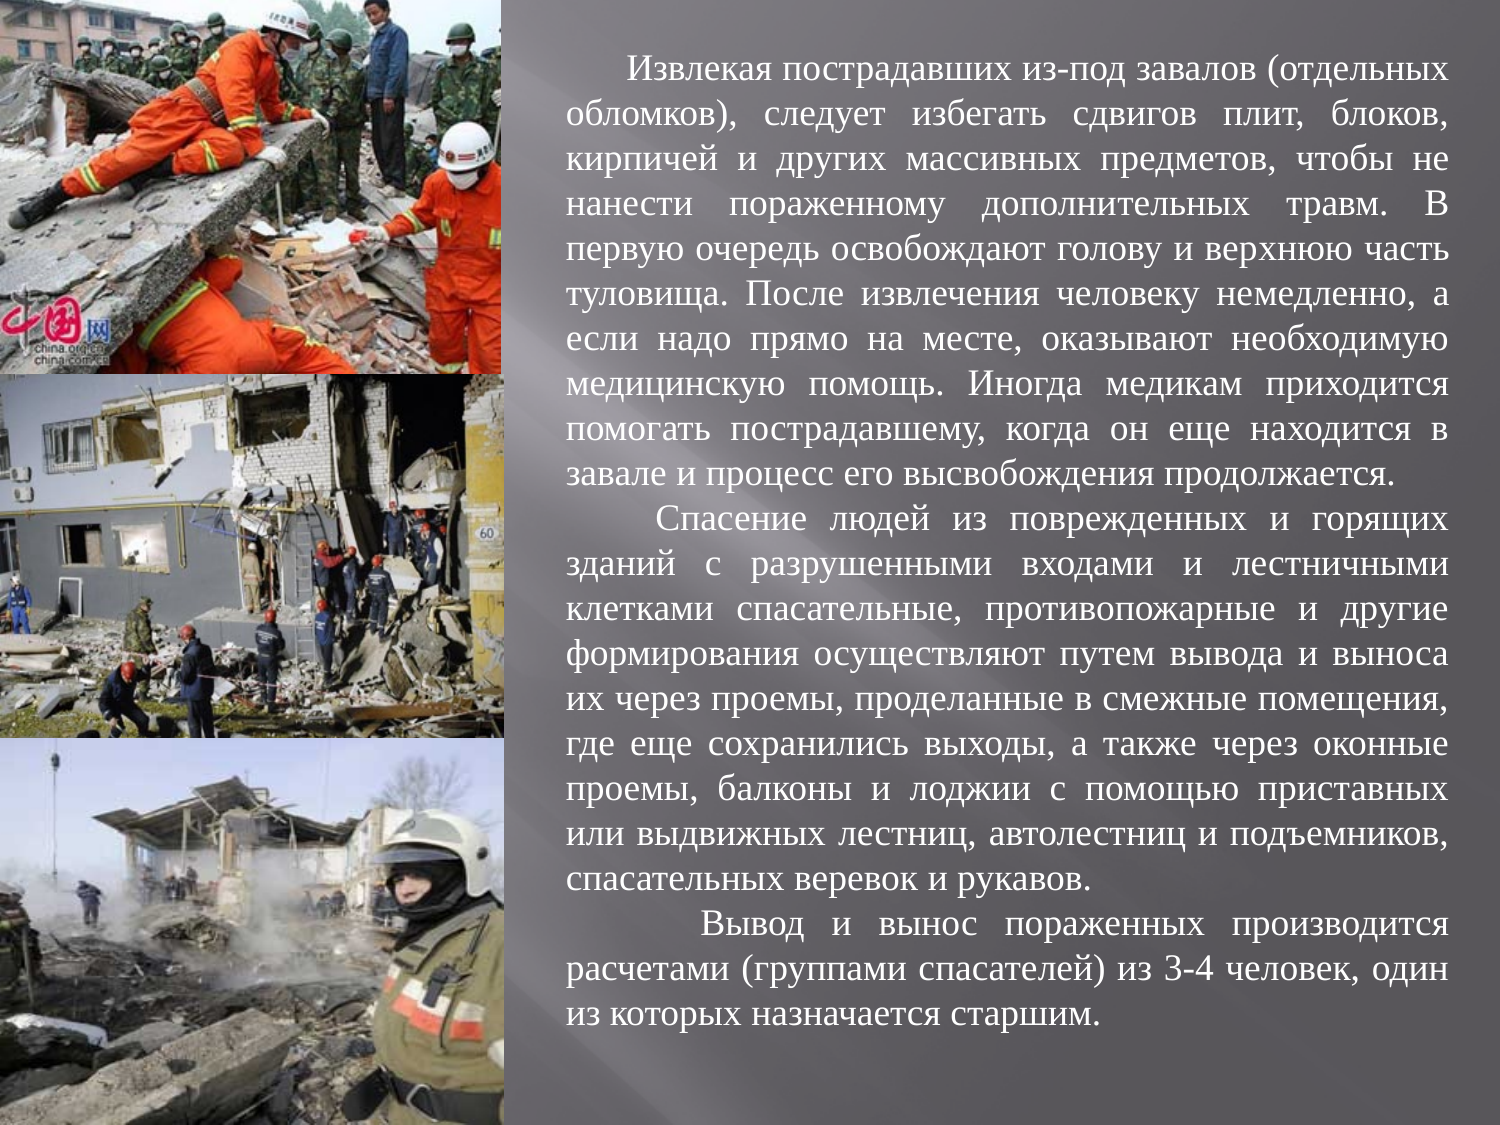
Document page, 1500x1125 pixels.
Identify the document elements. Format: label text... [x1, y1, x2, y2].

picture [0, 0, 501, 374]
text_box Извлекая пострадавших из-под завалов (отдельных обломков), следует избегать сдвигов плит, блоков, кирпичей и других мас­сивных предметов, чтобы не нанести пораженному дополни­тельных травм. В первую очередь освобождают голову и вер­хнюю часть туловища. После извлечения человеку не­медленно, а если надо прямо на месте, оказывают необходимую медицинскую помощь. Иногда медикам приходится помогать пострадавшему, когда он еще находится в завале и процесс его высвобождения продолжается. Спасение людей из поврежденных и горящих зданий с разрушенными входами и лестничными клетками спасательные, противопожарные и другие формирования осуществляют путем вывода и выноса их через проемы, проделанные в смежные помещения, где еще сохранились выходы, а также через оконные проемы, балконы и лоджии с помощью приставных или выдвижных лестниц, автолестниц и подъемников, спасательных веревок и рукавов. Вывод и вынос пораженных производится расчетами (группами спасателей) из 3-4 человек, один из которых назначается старшим. [550, 35, 1465, 1096]
picture [0, 375, 504, 1125]
